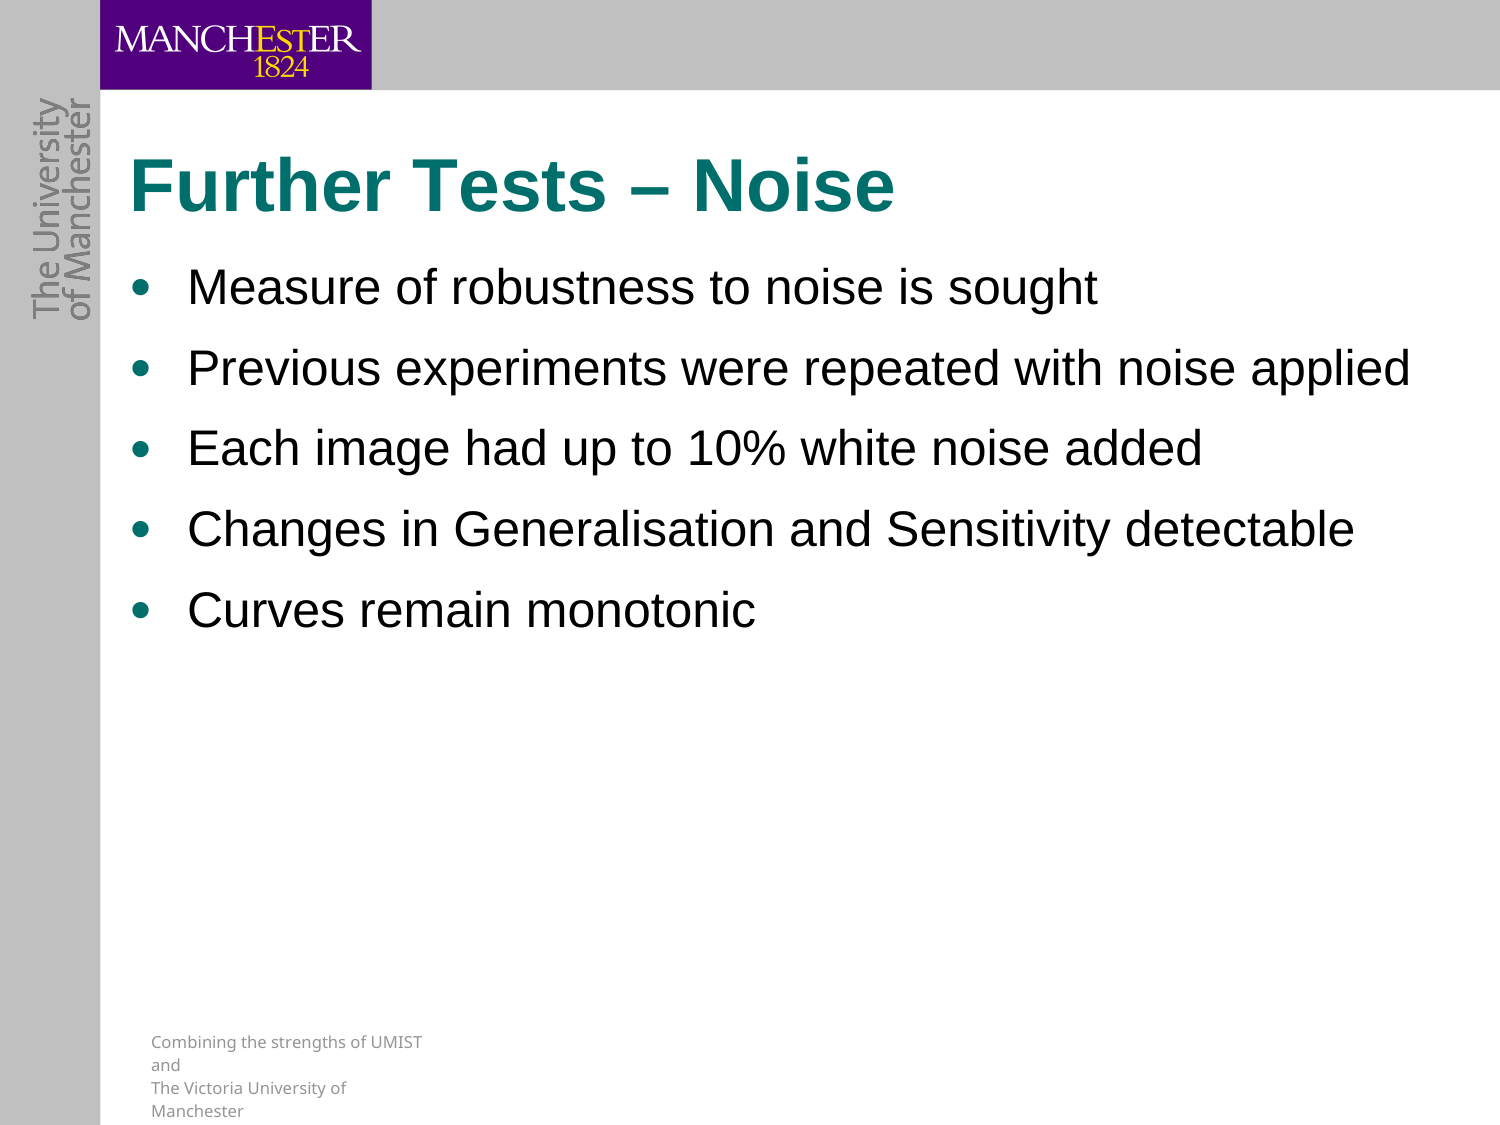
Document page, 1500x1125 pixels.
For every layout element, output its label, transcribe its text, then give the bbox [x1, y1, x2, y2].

picture [0, 0, 372, 320]
title Further Tests – Noise [129, 120, 1406, 251]
list Measure of robustness to noise is sought Previous experiments were repeated with noise applied Each image had up to 10% white noise added Changes in Generalisation and Sensitivity detectable Curves remain monotonic [130, 259, 1477, 1012]
